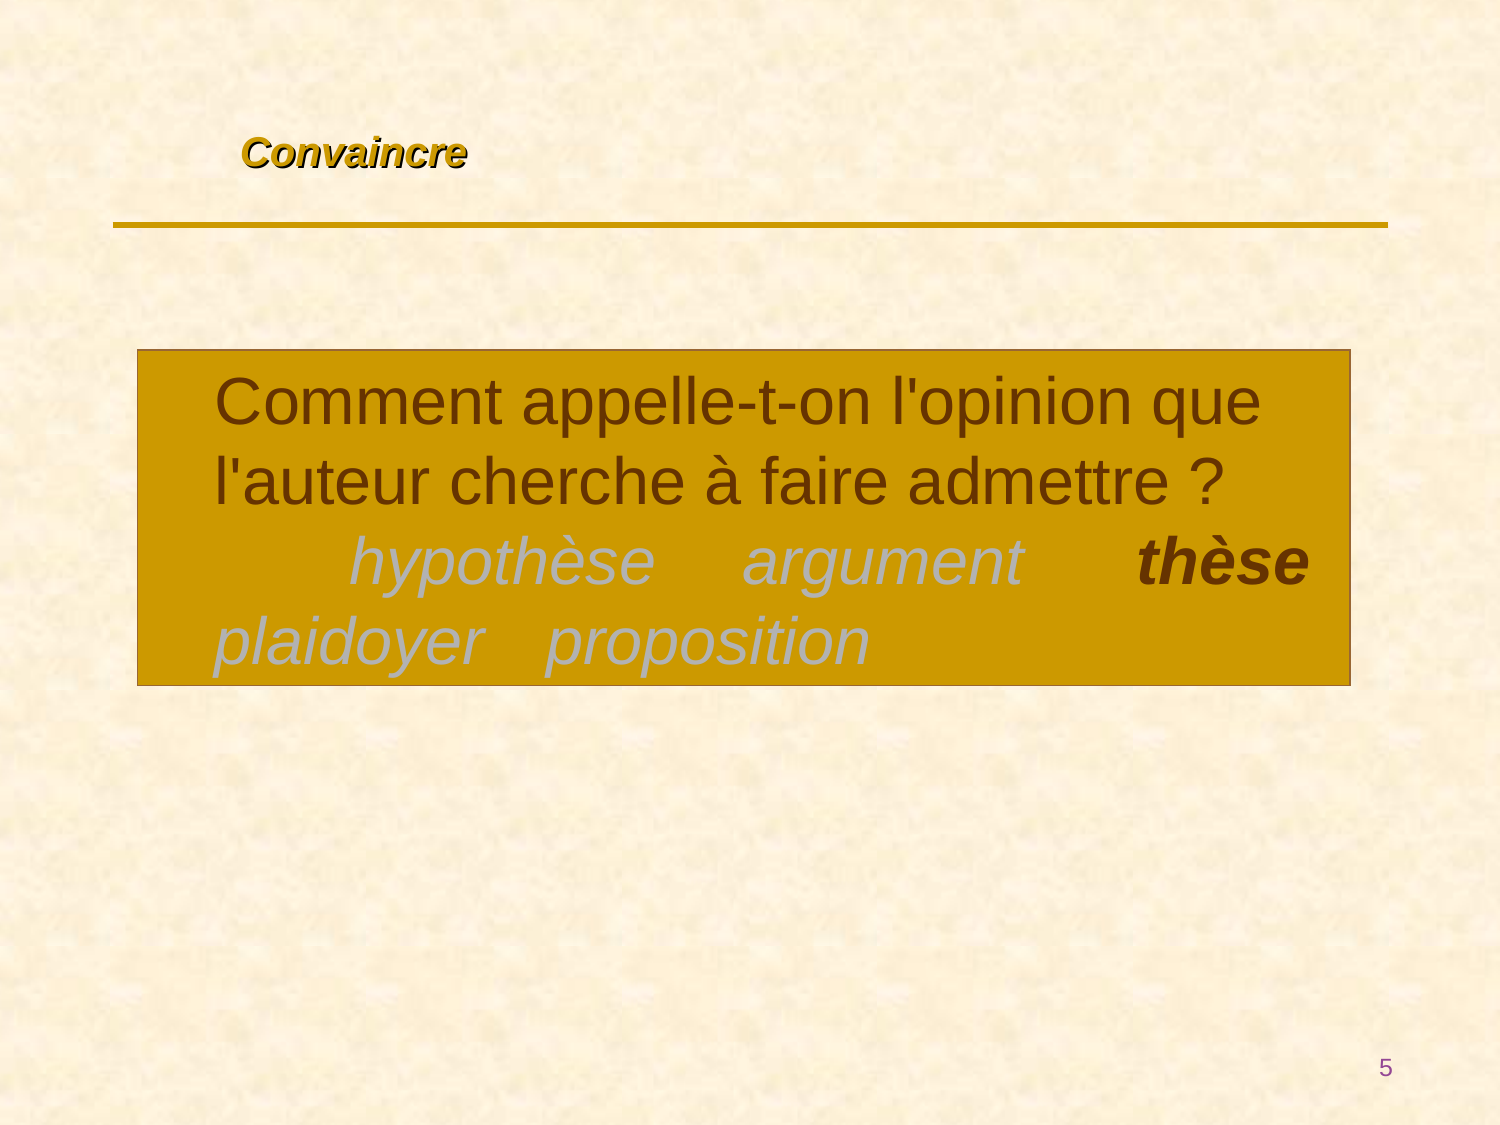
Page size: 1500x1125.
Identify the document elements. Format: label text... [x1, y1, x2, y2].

text_box Comment appelle-t-on l'opinion que l'auteur cherche à faire admettre ? hypothèse argument thèse plaidoyer proposition [137, 349, 1351, 686]
text_box Convaincre [225, 116, 483, 183]
picture [0, 0, 1500, 1125]
